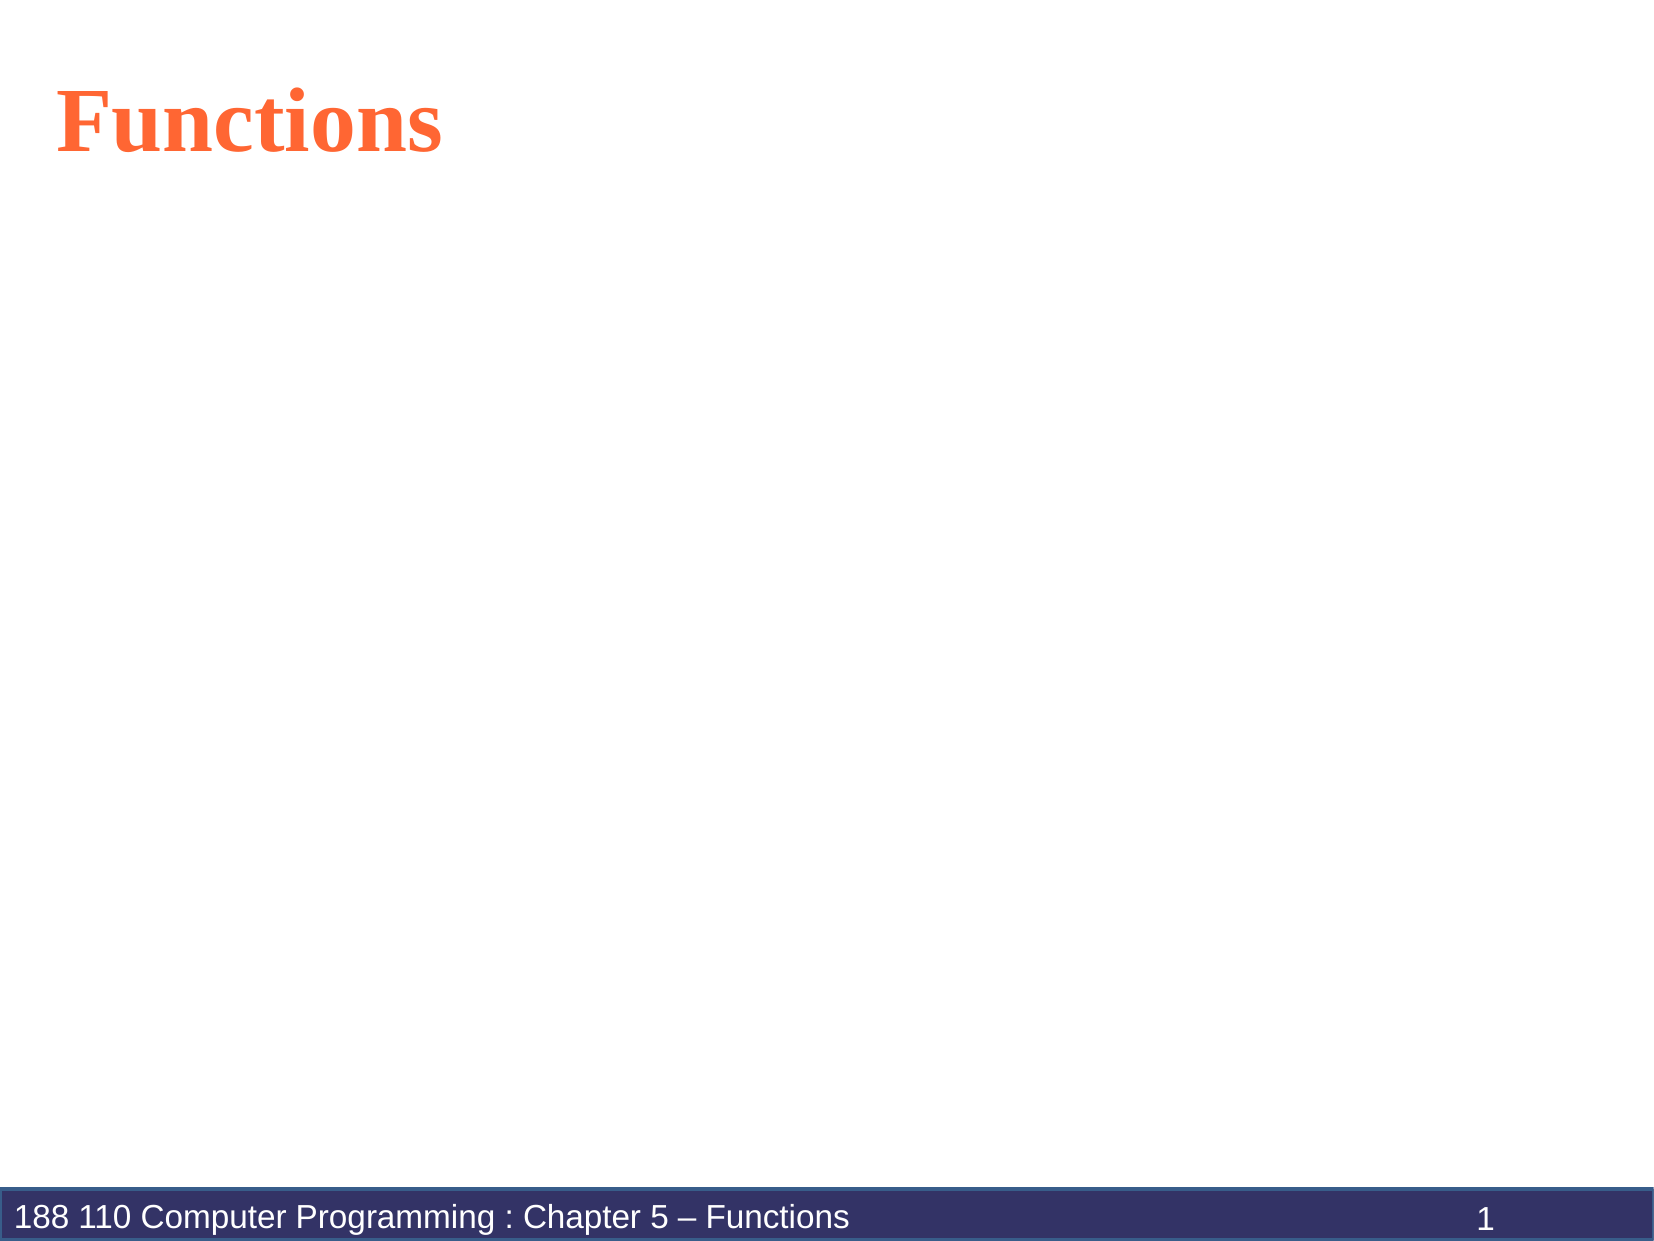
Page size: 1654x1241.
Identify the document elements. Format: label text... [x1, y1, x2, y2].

title Functions [55, 46, 1591, 182]
